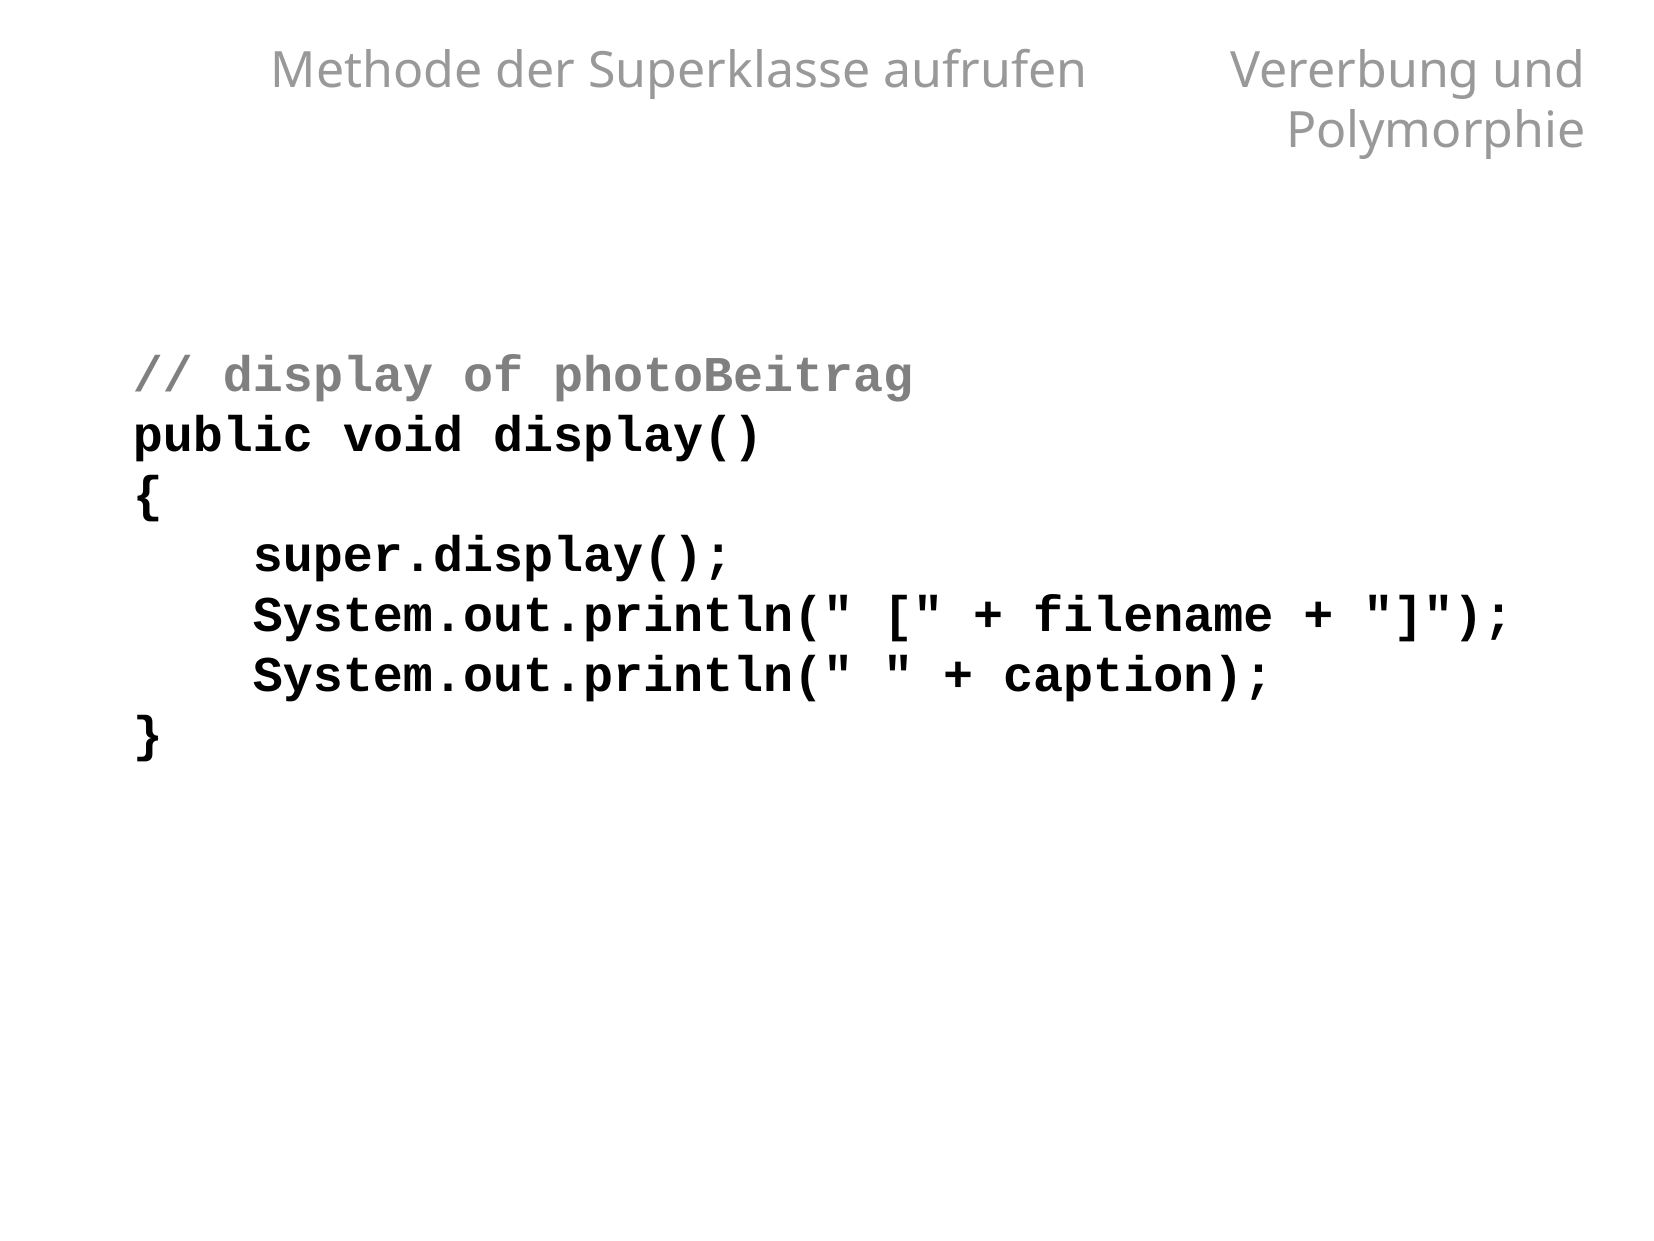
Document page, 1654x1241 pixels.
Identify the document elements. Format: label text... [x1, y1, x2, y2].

text_box // display of photoBeitrag public void display() { super.display(); System.out.println(" [" + filename + "]"); System.out.println(" " + caption); } [118, 333, 1528, 769]
text_box Methode der Superklasse aufrufen Vererbung und Polymorphie [59, 29, 1625, 119]
